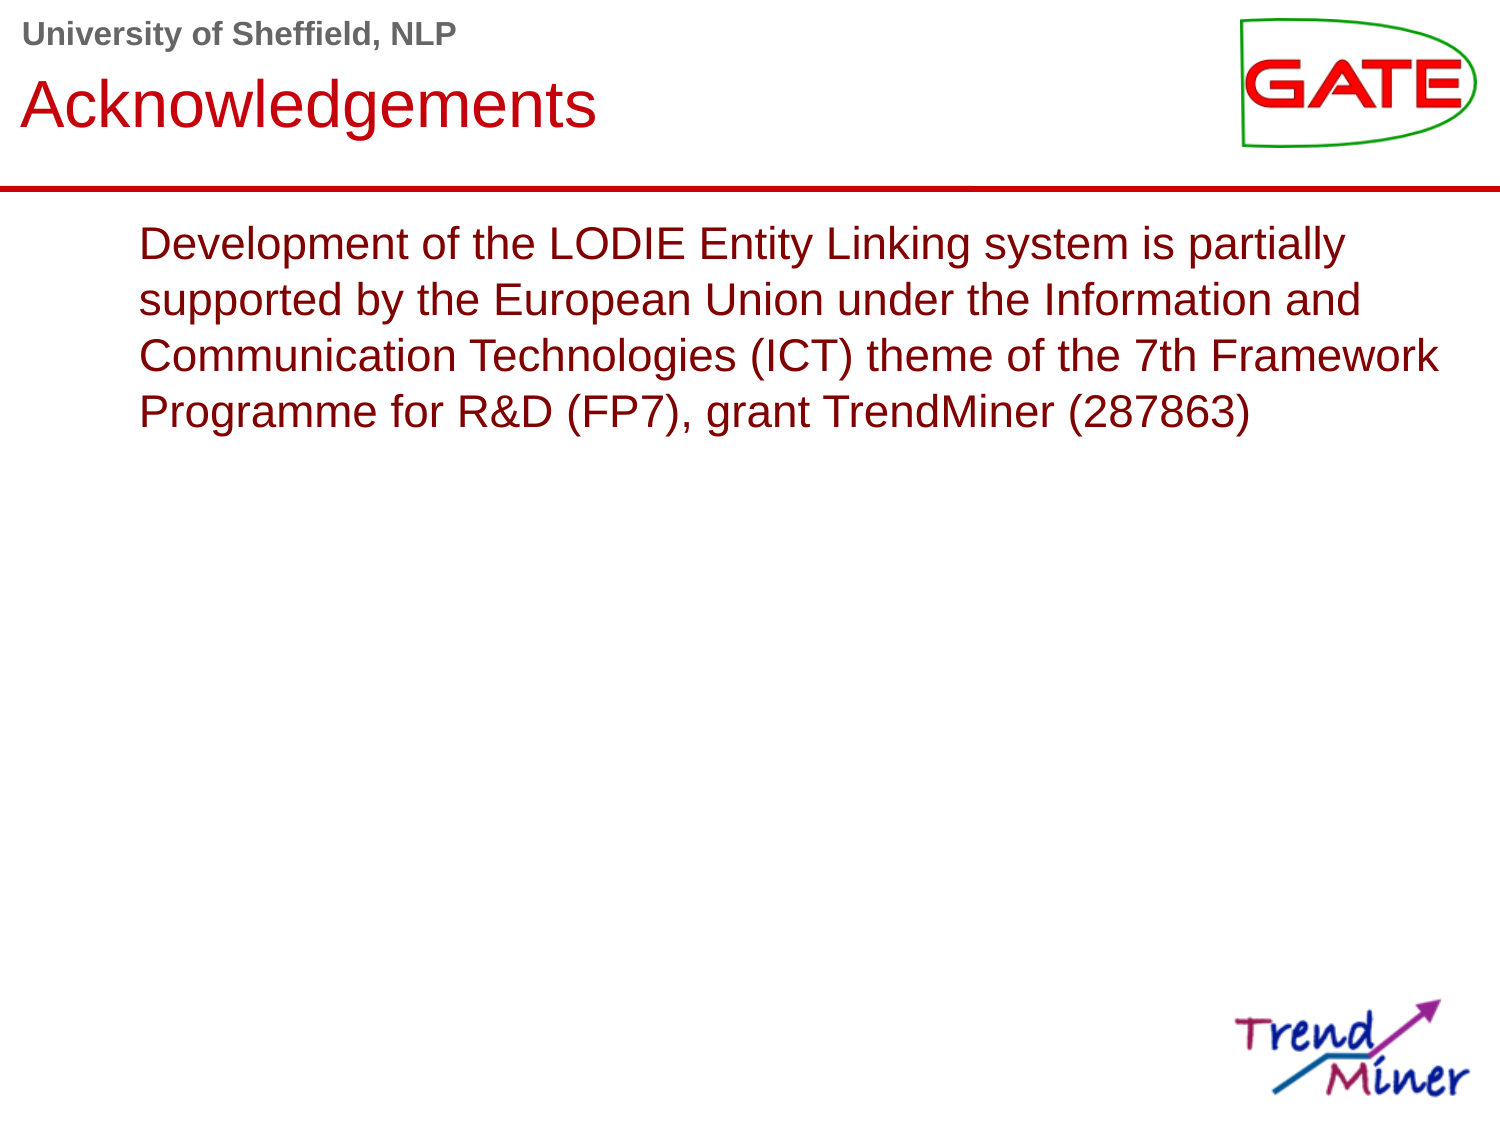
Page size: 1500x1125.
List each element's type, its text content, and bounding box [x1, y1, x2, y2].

picture [1240, 18, 1477, 148]
picture [1204, 992, 1496, 1118]
title Acknowledgements [20, 45, 1240, 166]
list Development of the LODIE Entity Linking system is partially supported by the European Union under the Information and Communication Technologies (ICT) theme of the 7th Framework Programme for R&D (FP7), grant TrendMiner (287863) [23, 212, 1477, 1063]
